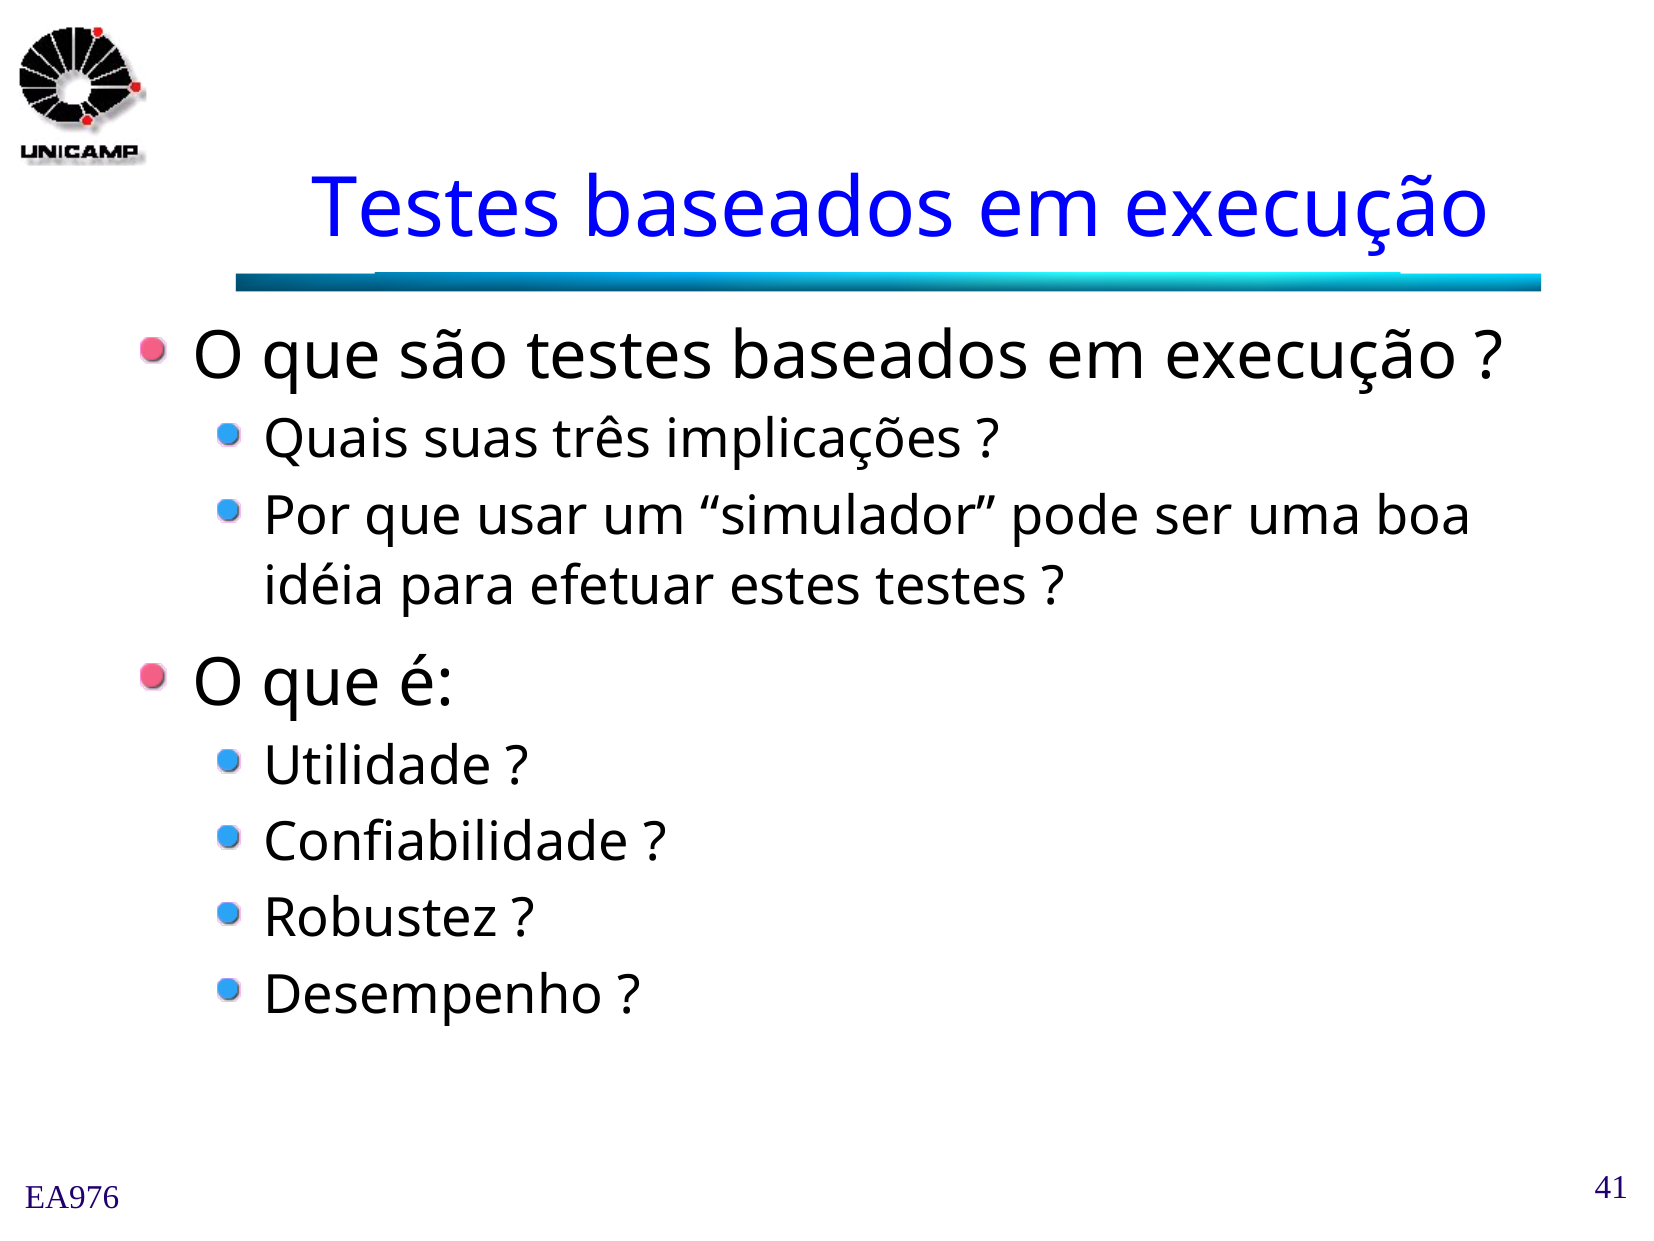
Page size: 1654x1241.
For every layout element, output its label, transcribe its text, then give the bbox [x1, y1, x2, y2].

picture [125, 272, 1654, 295]
title Testes baseados em execução [266, 29, 1536, 259]
list O que são testes baseados em execução ? Quais suas três implicações ? Por que usar um “simulador” pode ser uma boa idéia para efetuar estes testes ? O que é: Utilidade ? Confiabilidade ? Robustez ? Desempenho ? [121, 309, 1534, 1182]
